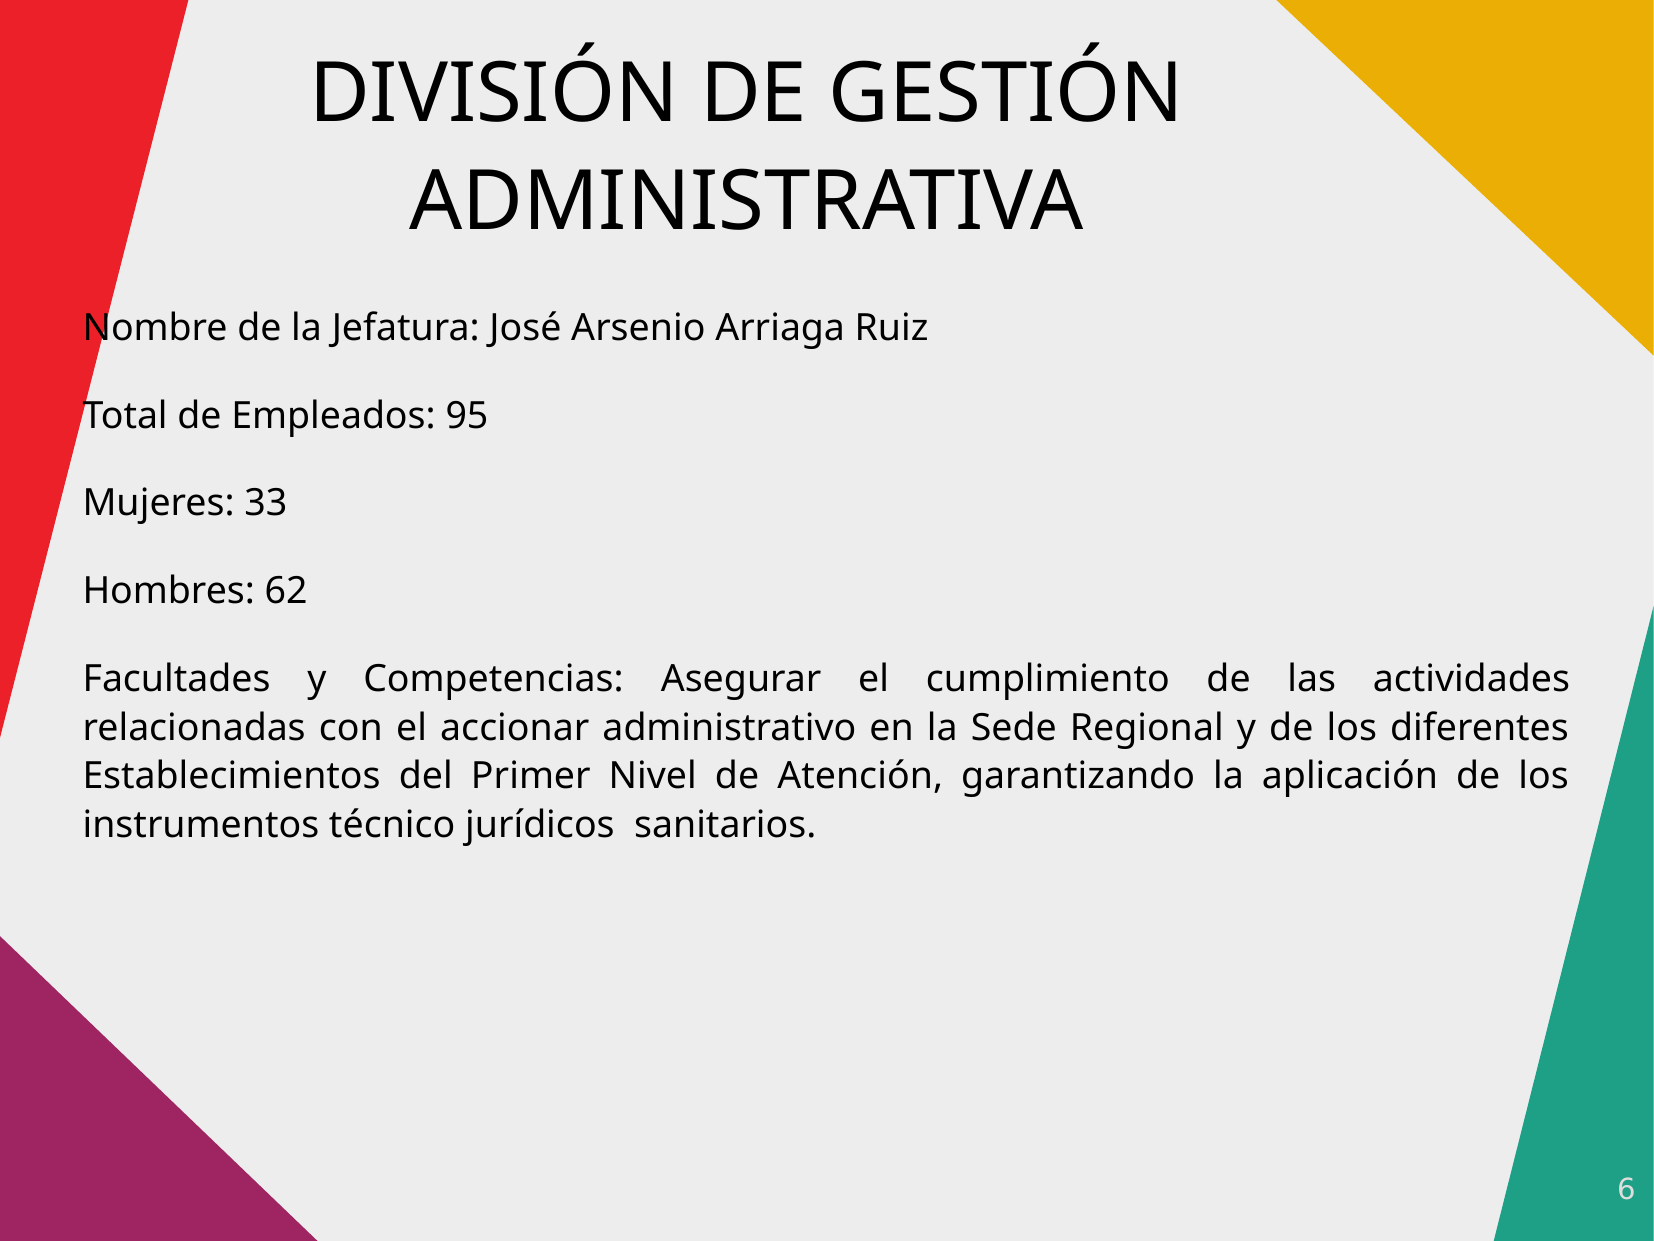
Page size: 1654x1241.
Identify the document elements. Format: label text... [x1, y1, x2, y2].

title DIVISIÓN DE GESTIÓN ADMINISTRATIVA [82, 30, 1412, 246]
text_box Nombre de la Jefatura: José Arsenio Arriaga Ruiz Total de Empleados: 95 Mujeres: 33 Hombres: 62 Facultades y Competencias: Asegurar el cumplimiento de las actividades relacionadas con el accionar administrativo en la Sede Regional y de los diferentes Establecimientos del Primer Nivel de Atención, garantizando la aplicación de los instrumentos técnico jurídicos sanitarios. [82, 299, 1571, 1019]
